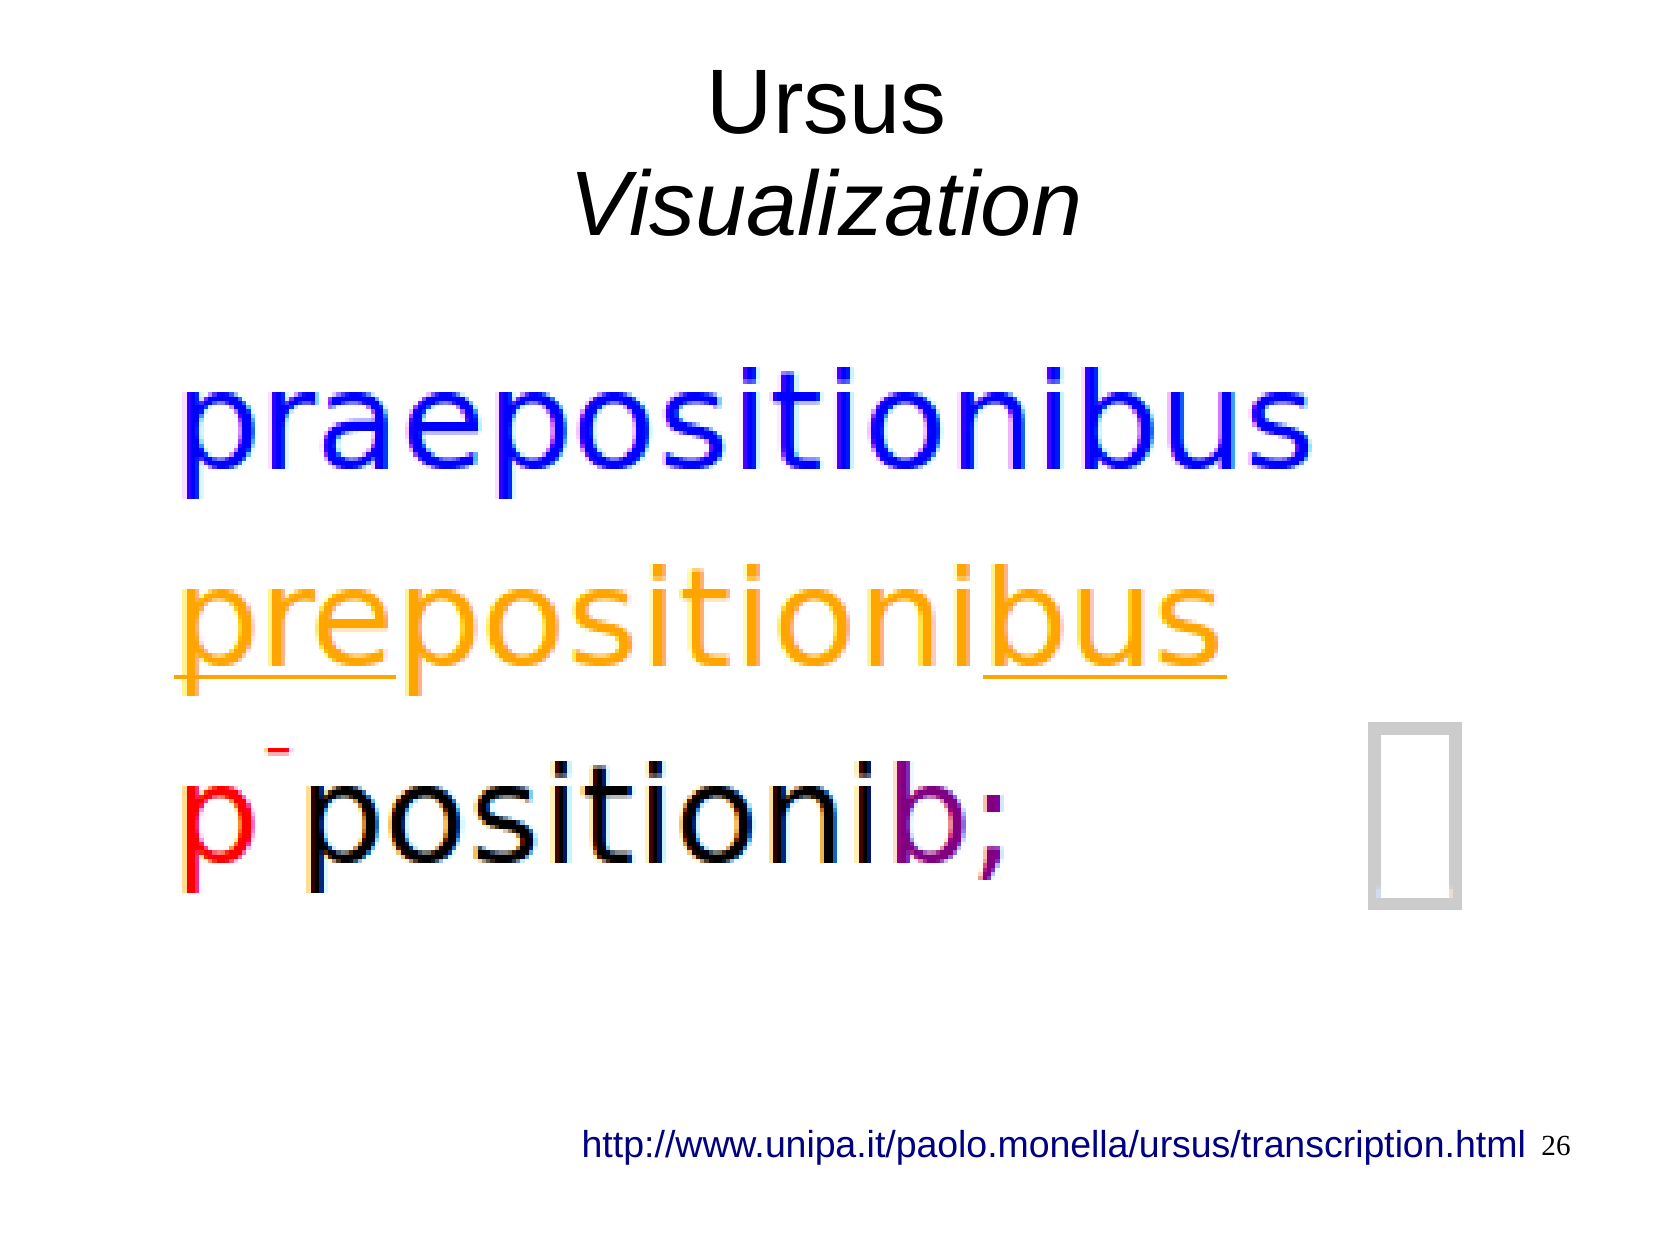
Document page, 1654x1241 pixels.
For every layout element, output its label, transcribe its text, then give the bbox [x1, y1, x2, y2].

title Ursus Visualization [82, 49, 1571, 257]
picture [140, 350, 1501, 928]
text_box http://www.unipa.it/paolo.monella/ursus/transcription.html [566, 1116, 1548, 1216]
